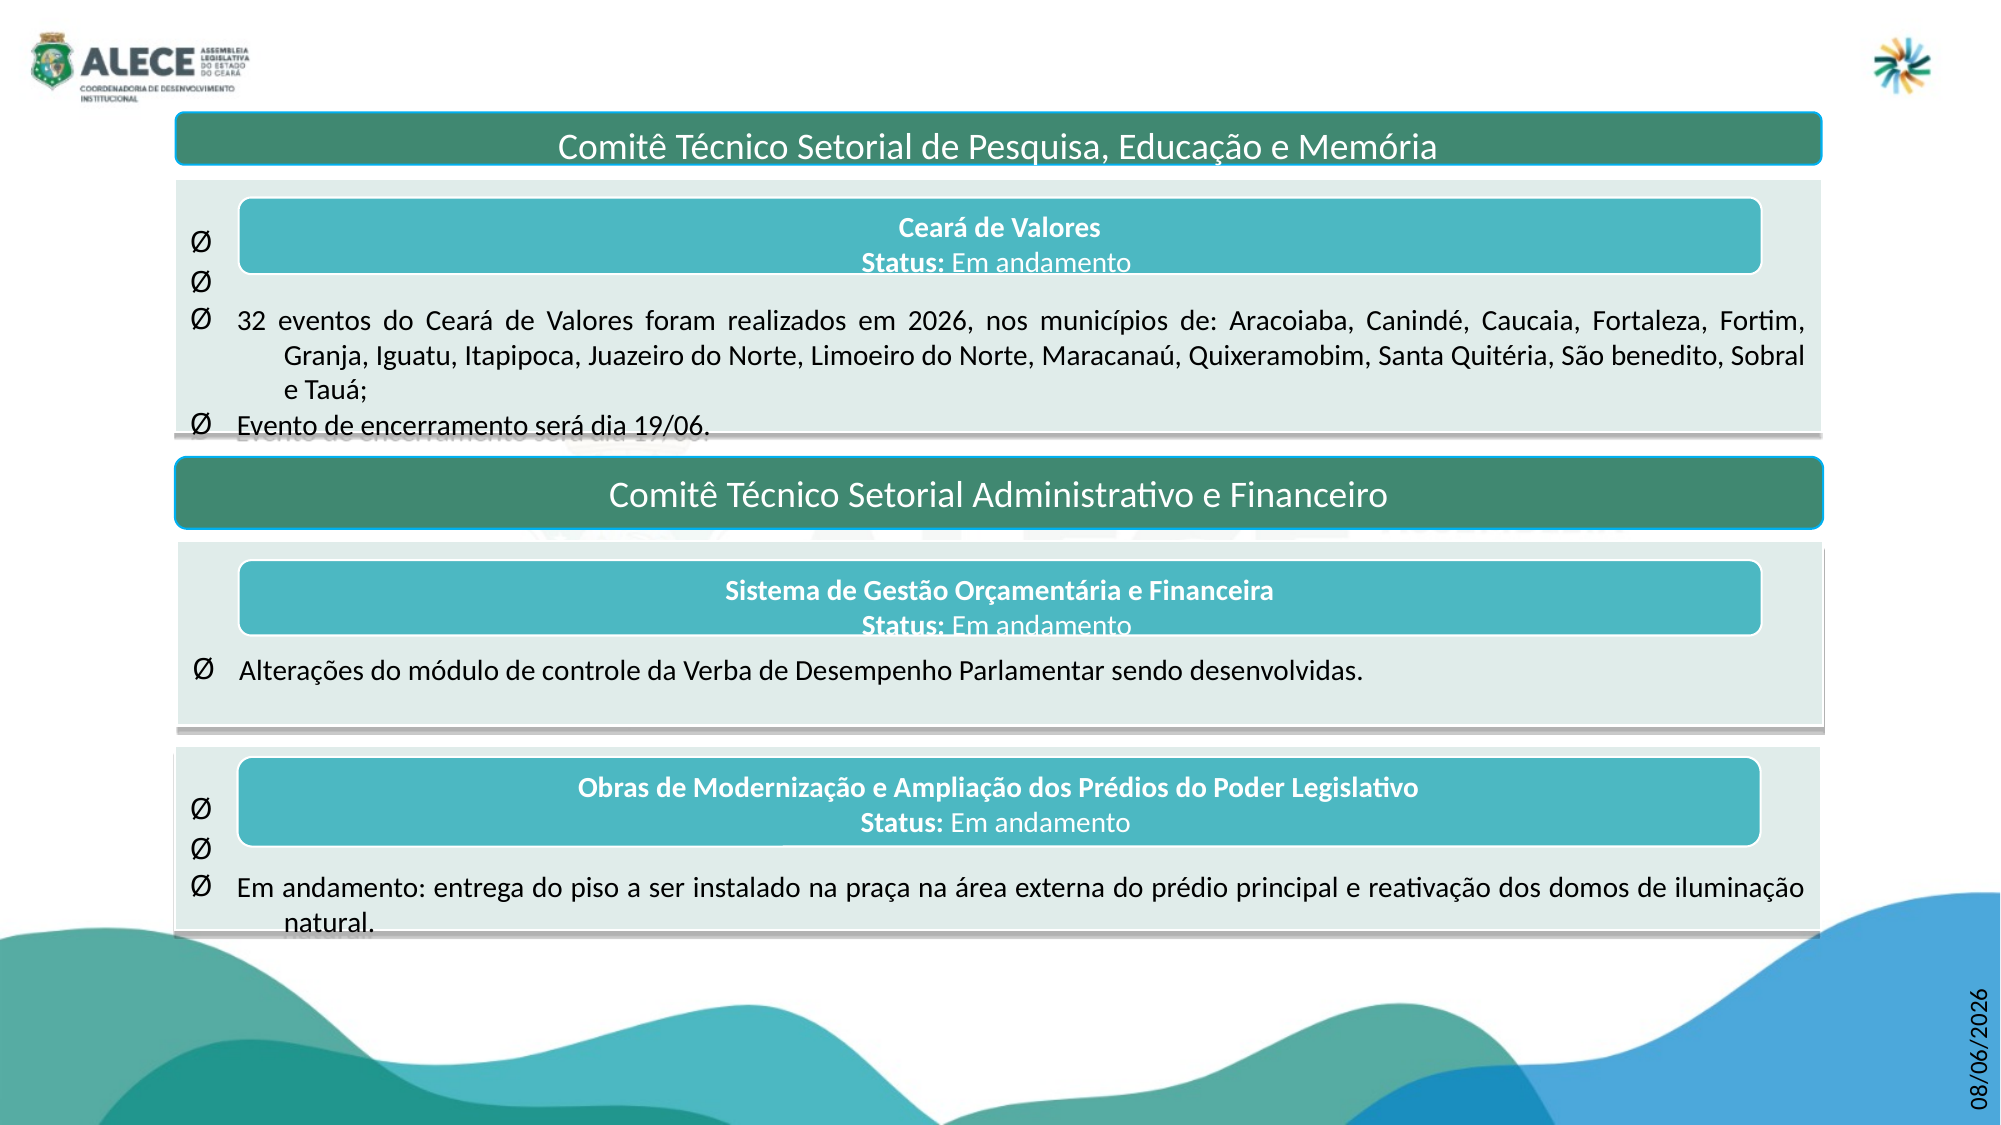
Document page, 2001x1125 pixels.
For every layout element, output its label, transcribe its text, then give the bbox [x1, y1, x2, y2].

text_box Ceará de Valores Status: Em andamento [238, 197, 1762, 275]
text_box Obras de Modernização e Ampliação dos Prédios do Poder Legislativo Status: Em andamento [237, 756, 1761, 847]
text_box Comitê Técnico Setorial Administrativo e Financeiro [174, 456, 1824, 529]
text_box Comitê Técnico Setorial de Pesquisa, Educação e Memória [175, 112, 1822, 165]
text_box 08/06/2026 [1954, 972, 2000, 1125]
text_box Em andamento: entrega do piso a ser instalado na praça na área externa do prédio principal e reativação dos domos de iluminação natural. [175, 746, 1821, 930]
text_box Alterações do módulo de controle da Verba de Desempenho Parlamentar sendo desenvolvidas. [177, 541, 1823, 725]
text_box 32 eventos do Ceará de Valores foram realizados em 2026, nos municípios de: Aracoiaba, Canindé, Caucaia, Fortaleza, Fortim, Granja, Iguatu, Itapipoca, Juazeiro do Norte, Limoeiro do Norte, Maracanaú, Quixeramobim, Santa Quitéria, São benedito, Sobral e Tauá; Evento de encerramento será dia 19/06. [175, 179, 1822, 432]
text_box Sistema de Gestão Orçamentária e Financeira Status: Em andamento [238, 560, 1762, 636]
